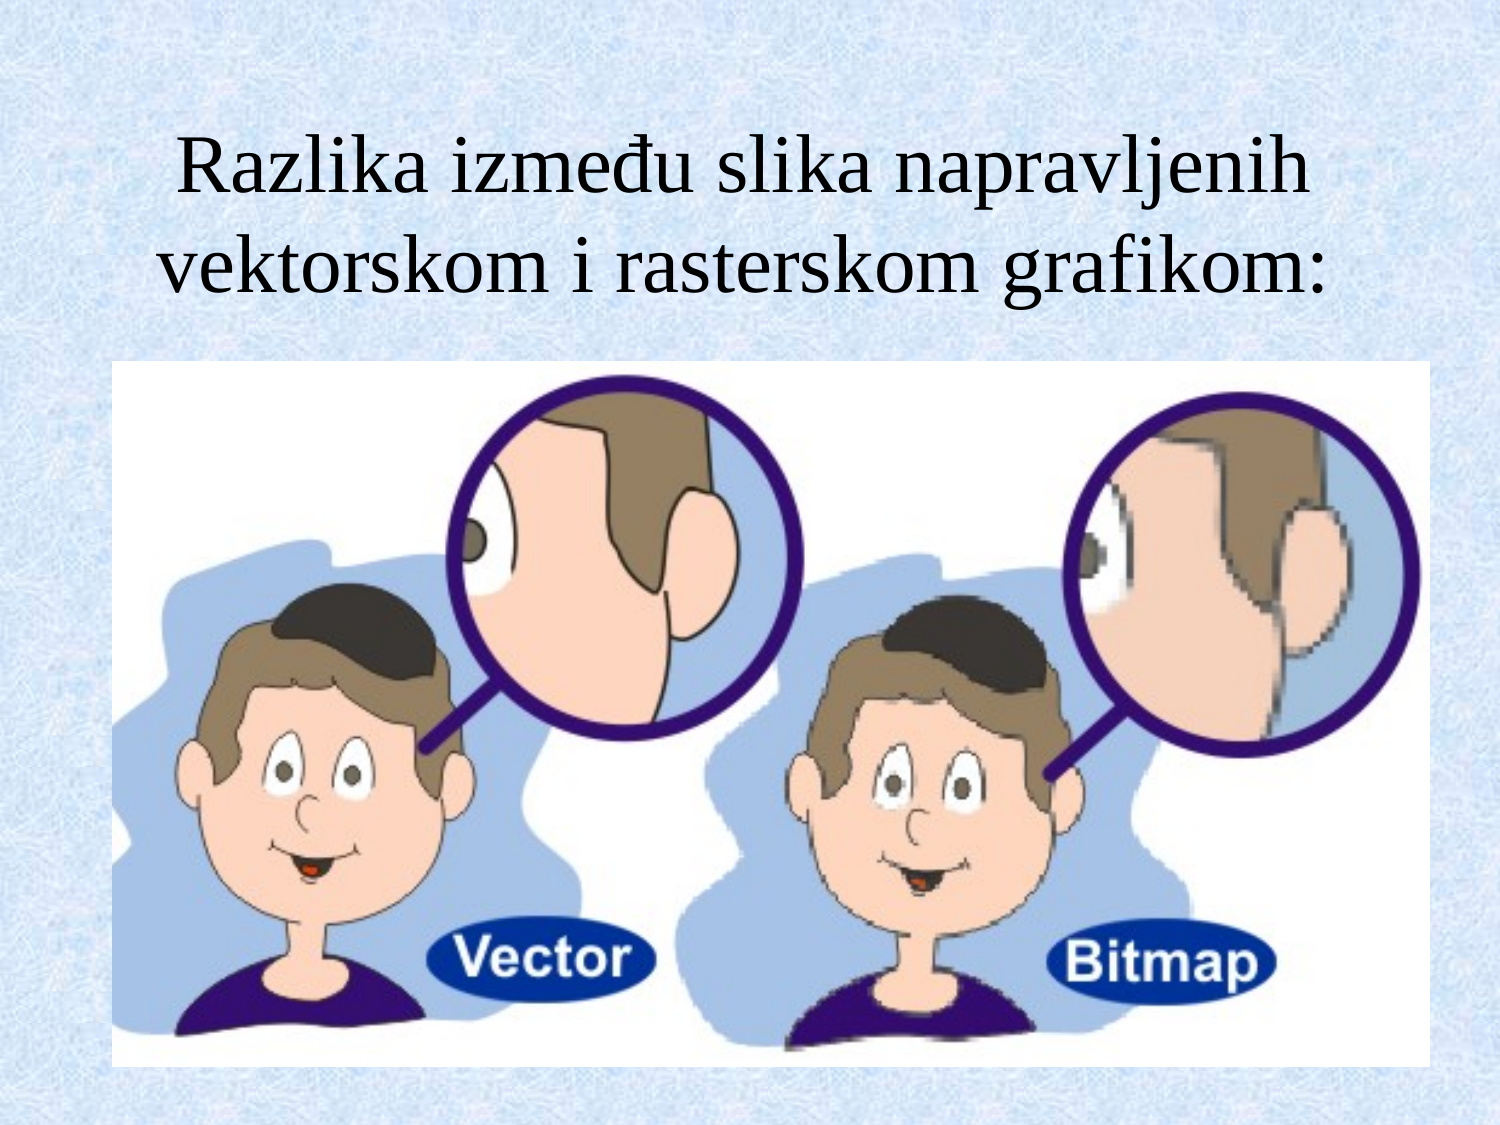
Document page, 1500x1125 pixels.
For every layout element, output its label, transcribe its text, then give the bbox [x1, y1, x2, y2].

picture [112, 361, 1430, 1067]
text_box Razlika između slika napravljenih vektorskom i rasterskom grafikom: [29, 102, 1459, 289]
